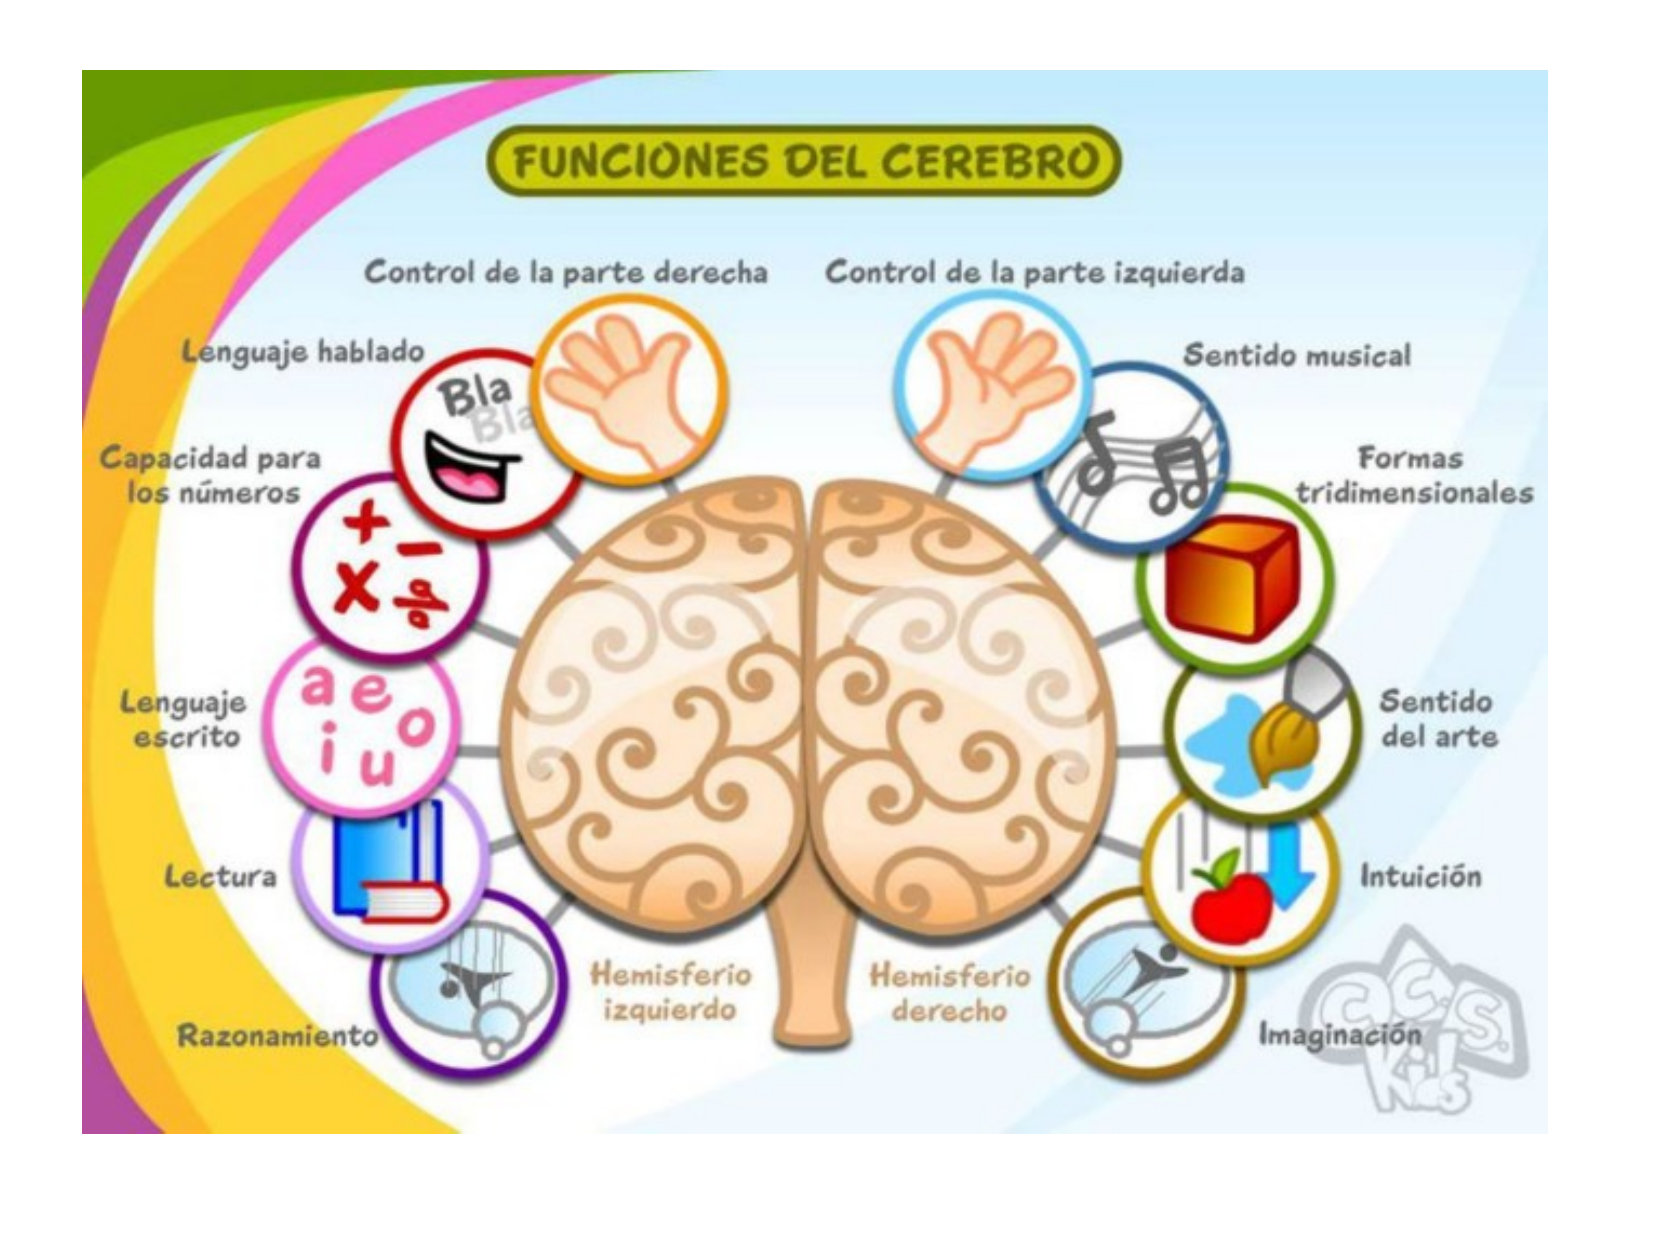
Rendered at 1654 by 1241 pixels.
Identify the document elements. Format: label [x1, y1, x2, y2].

picture [82, 70, 1548, 1134]
